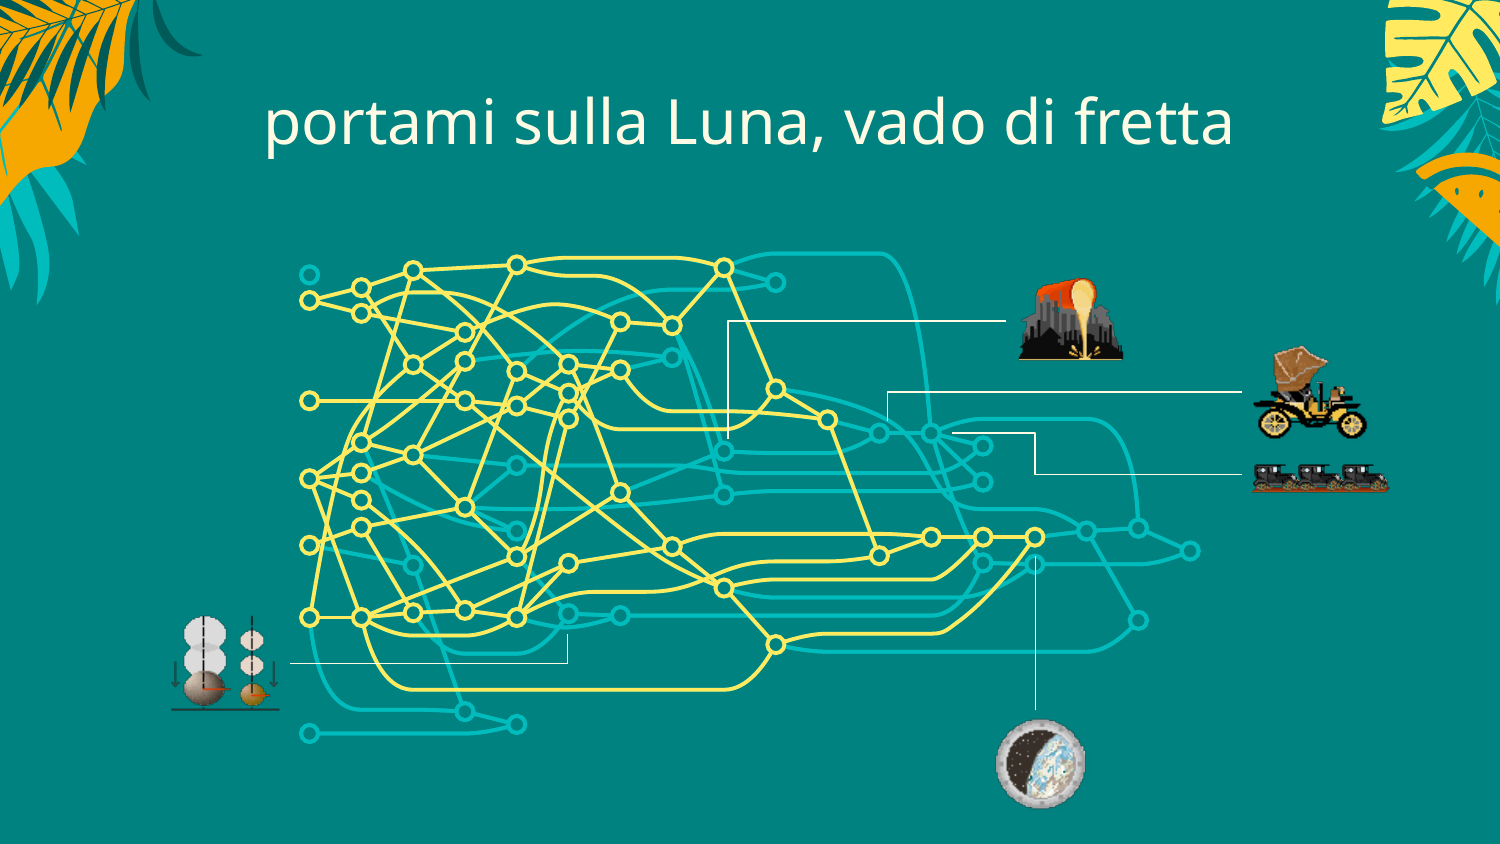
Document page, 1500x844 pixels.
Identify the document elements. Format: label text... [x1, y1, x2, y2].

picture [1252, 447, 1390, 519]
picture [1235, 338, 1408, 445]
title portami sulla Luna, vado di fretta [118, 72, 1382, 167]
picture [142, 251, 1202, 817]
